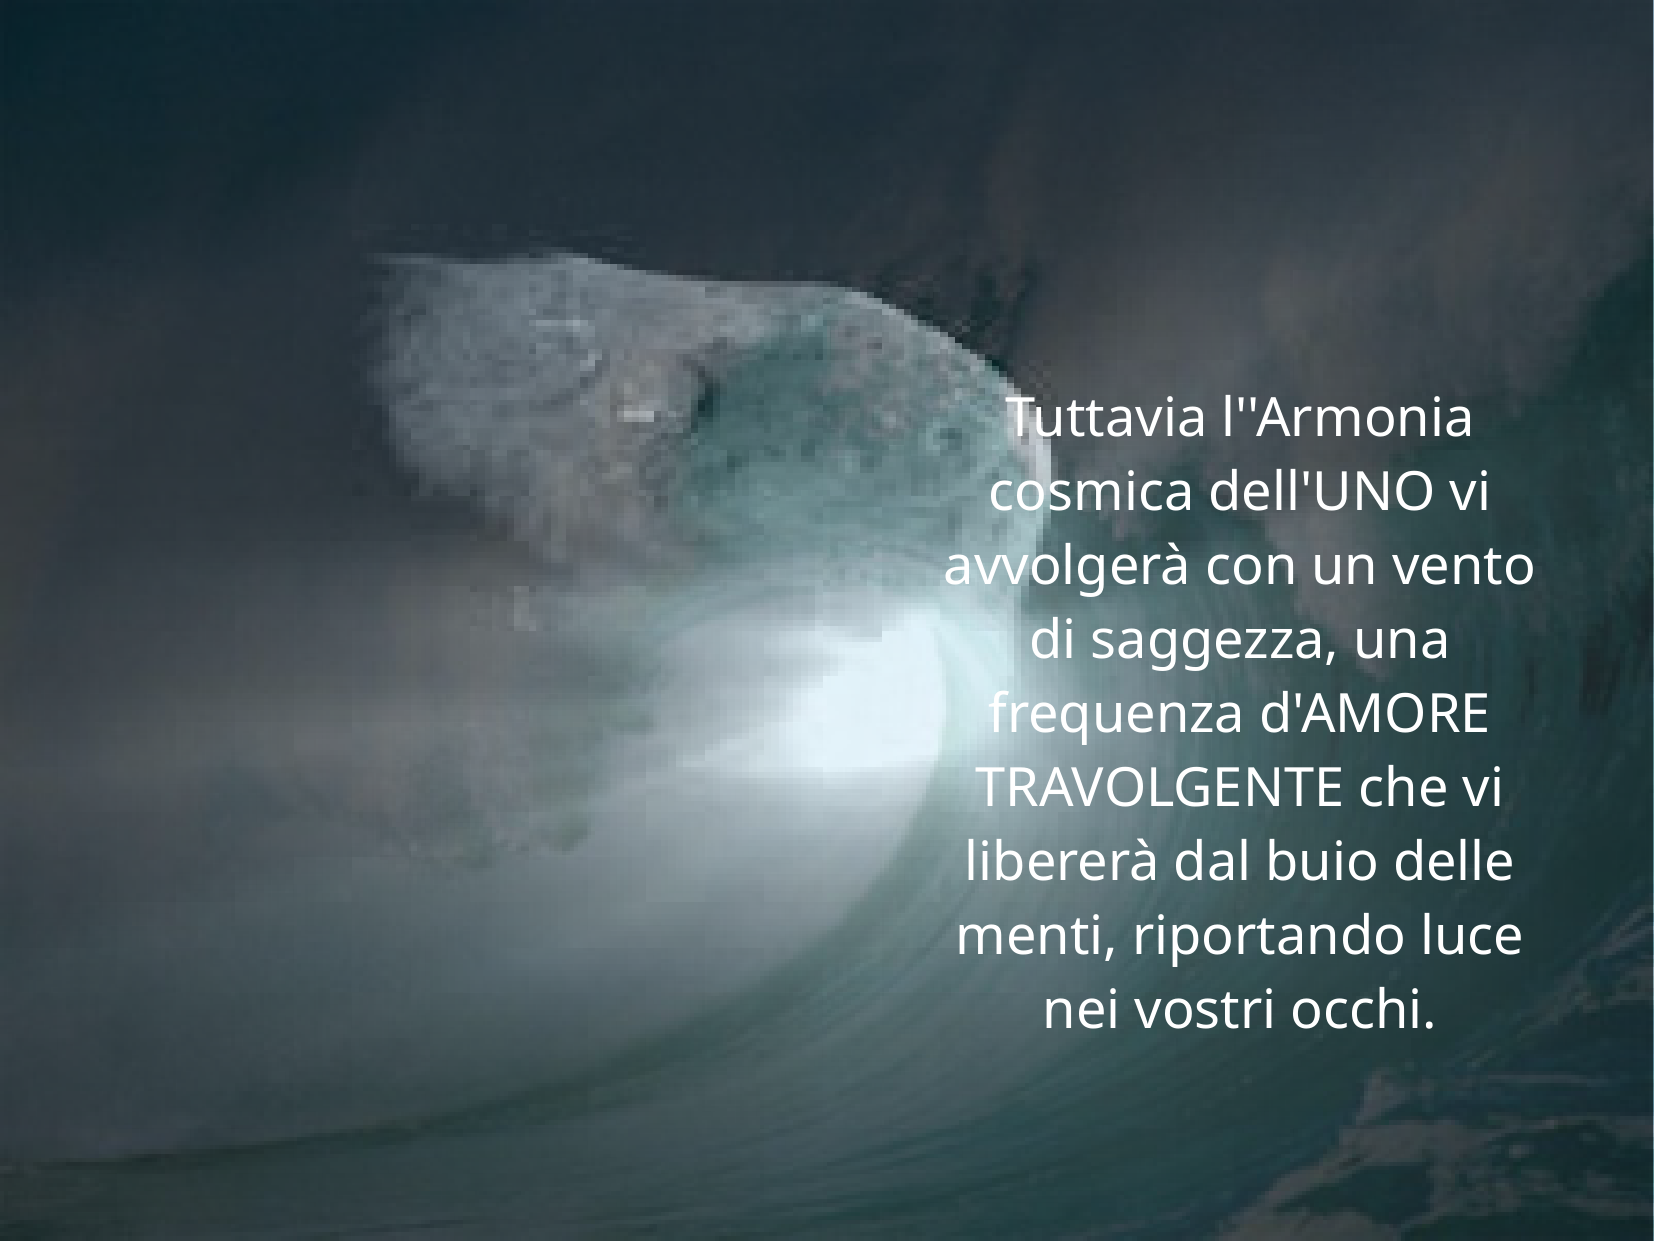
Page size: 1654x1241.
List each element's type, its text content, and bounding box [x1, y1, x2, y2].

title Tuttavia l''Armonia cosmica dell'UNO vi avvolgerà con un vento di saggezza, una frequenza d'AMORE TRAVOLGENTE che vi libererà dal buio delle menti, riportando luce nei vostri occhi. [915, 324, 1565, 1098]
picture [0, 0, 1654, 1241]
